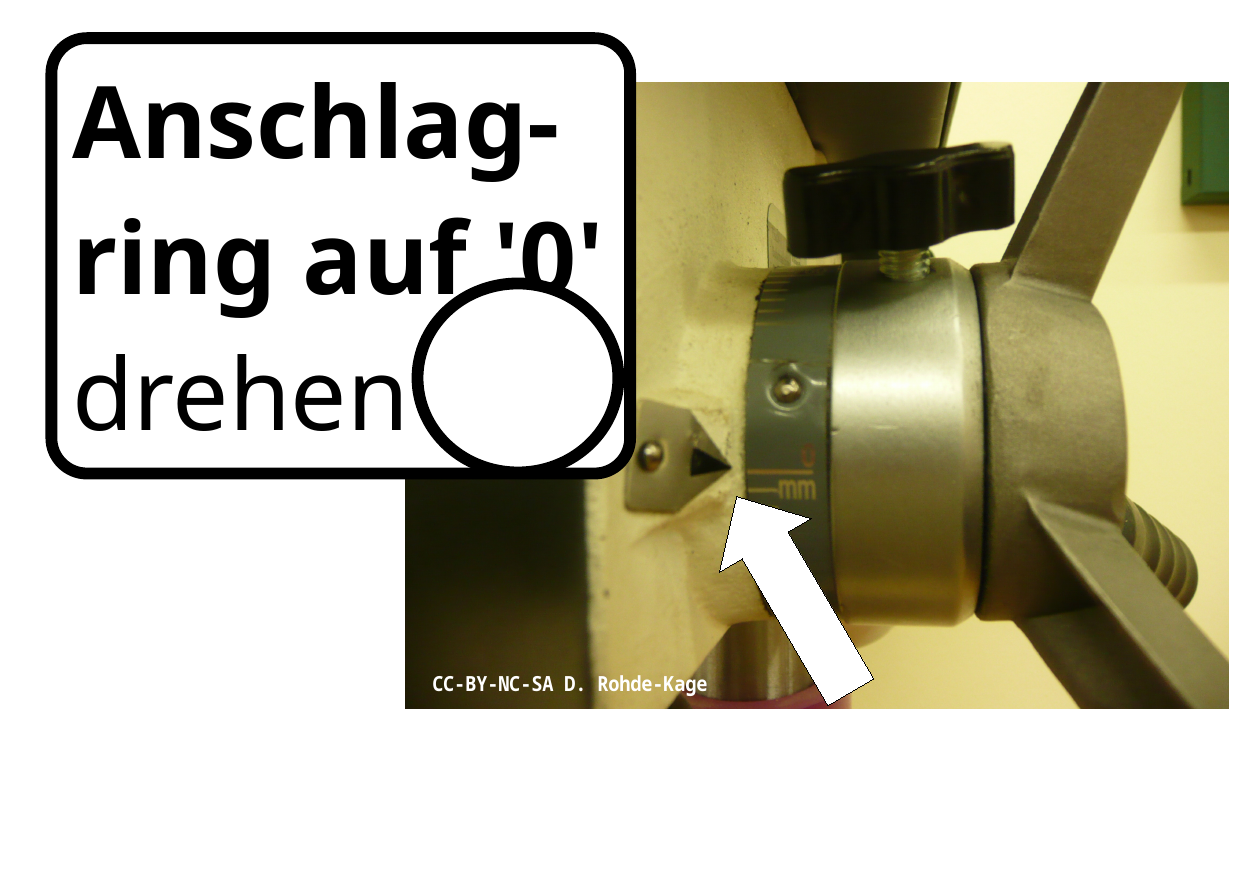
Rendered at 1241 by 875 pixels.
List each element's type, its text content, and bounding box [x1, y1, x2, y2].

picture [405, 82, 1229, 709]
text_box [719, 496, 874, 706]
text_box CC-BY-NC-SA D. Rohde-Kage [417, 661, 761, 698]
text_box [417, 283, 619, 473]
text_box Anschlag- ring auf '0' drehen [51, 38, 631, 402]
